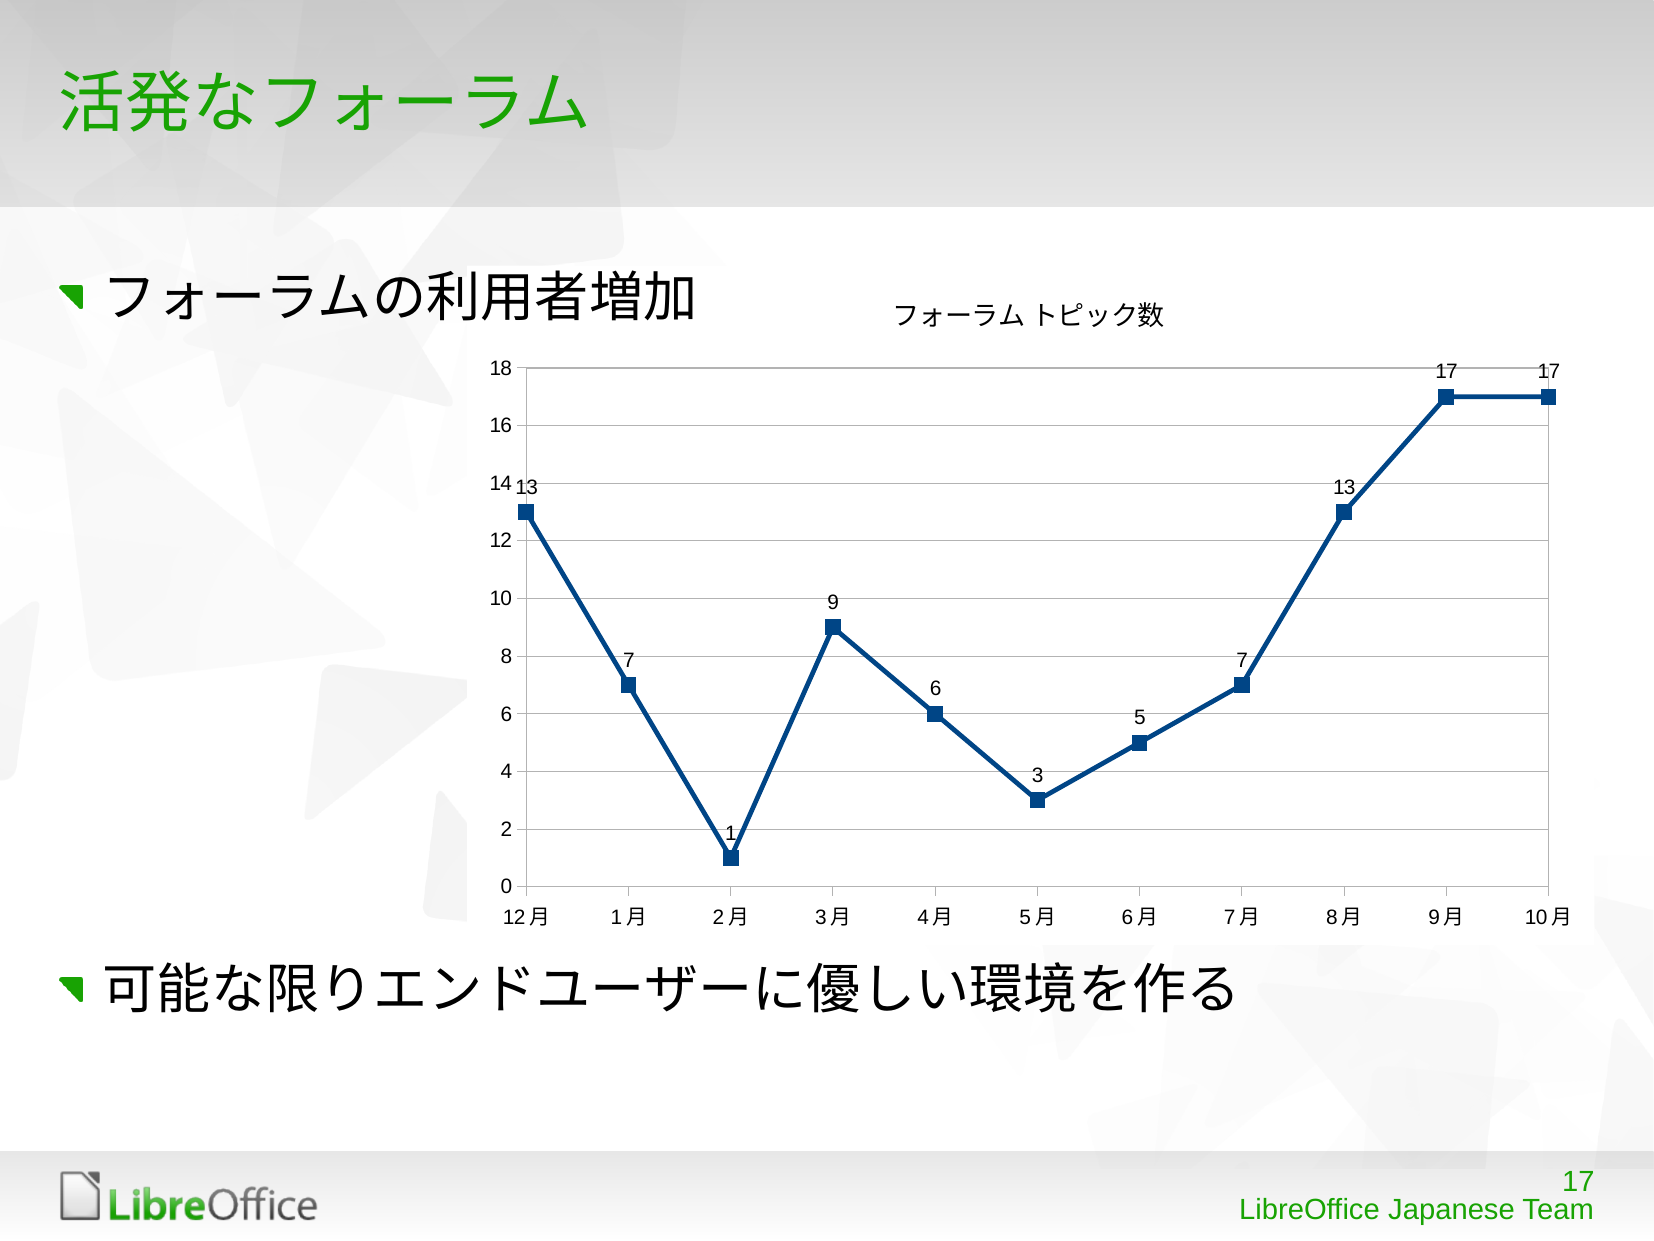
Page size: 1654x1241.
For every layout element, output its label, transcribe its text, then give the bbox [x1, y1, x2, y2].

picture [0, 0, 783, 931]
title 活発なフォーラム [59, 29, 1595, 178]
list フォーラムの利用者増加 可能な限りエンドユーザーに優しい環境を作る [59, 265, 1595, 1085]
picture [41, 1152, 337, 1240]
picture [915, 548, 1654, 1169]
